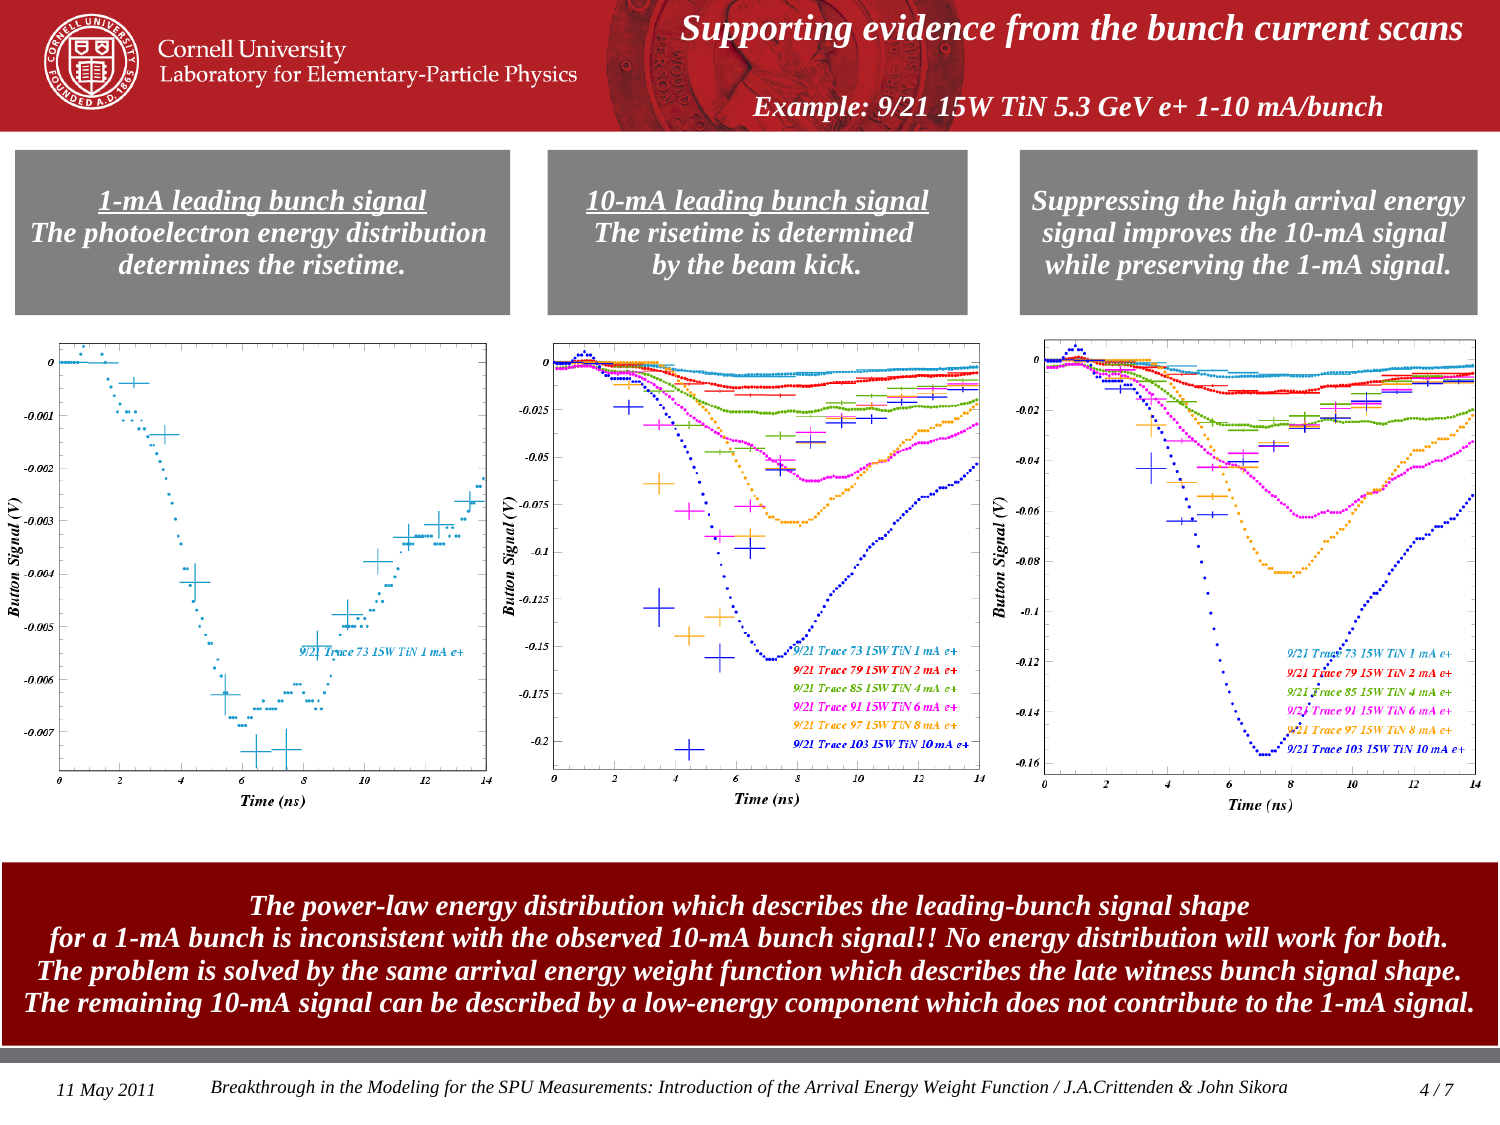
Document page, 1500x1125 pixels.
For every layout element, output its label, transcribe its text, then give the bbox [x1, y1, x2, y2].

text_box Suppressing the high arrival energy signal improves the 10-mA signal while preserving the 1-mA signal. [1019, 149, 1478, 316]
text_box 10-mA leading bunch signal The risetime is determined by the beam kick. [547, 149, 968, 316]
picture [0, 337, 1486, 815]
text_box 1-mA leading bunch signal The photoelectron energy distribution determines the risetime. [15, 149, 511, 316]
text_box The power-law energy distribution which describes the leading-bunch signal shape for a 1-mA bunch is inconsistent with the observed 10-mA bunch signal!! No energy distribution will work for both. The problem is solved by the same arrival energy weight function which describes the late witness bunch signal shape. The remaining 10-mA signal can be described by a low-energy component which does not contribute to the 1-mA signal. [2, 862, 1498, 1046]
picture [0, 0, 1500, 132]
text_box Supporting evidence from the bunch current scans Example: 9/21 15W TiN 5.3 GeV e+ 1-10 mA/bunch [637, 0, 1500, 113]
